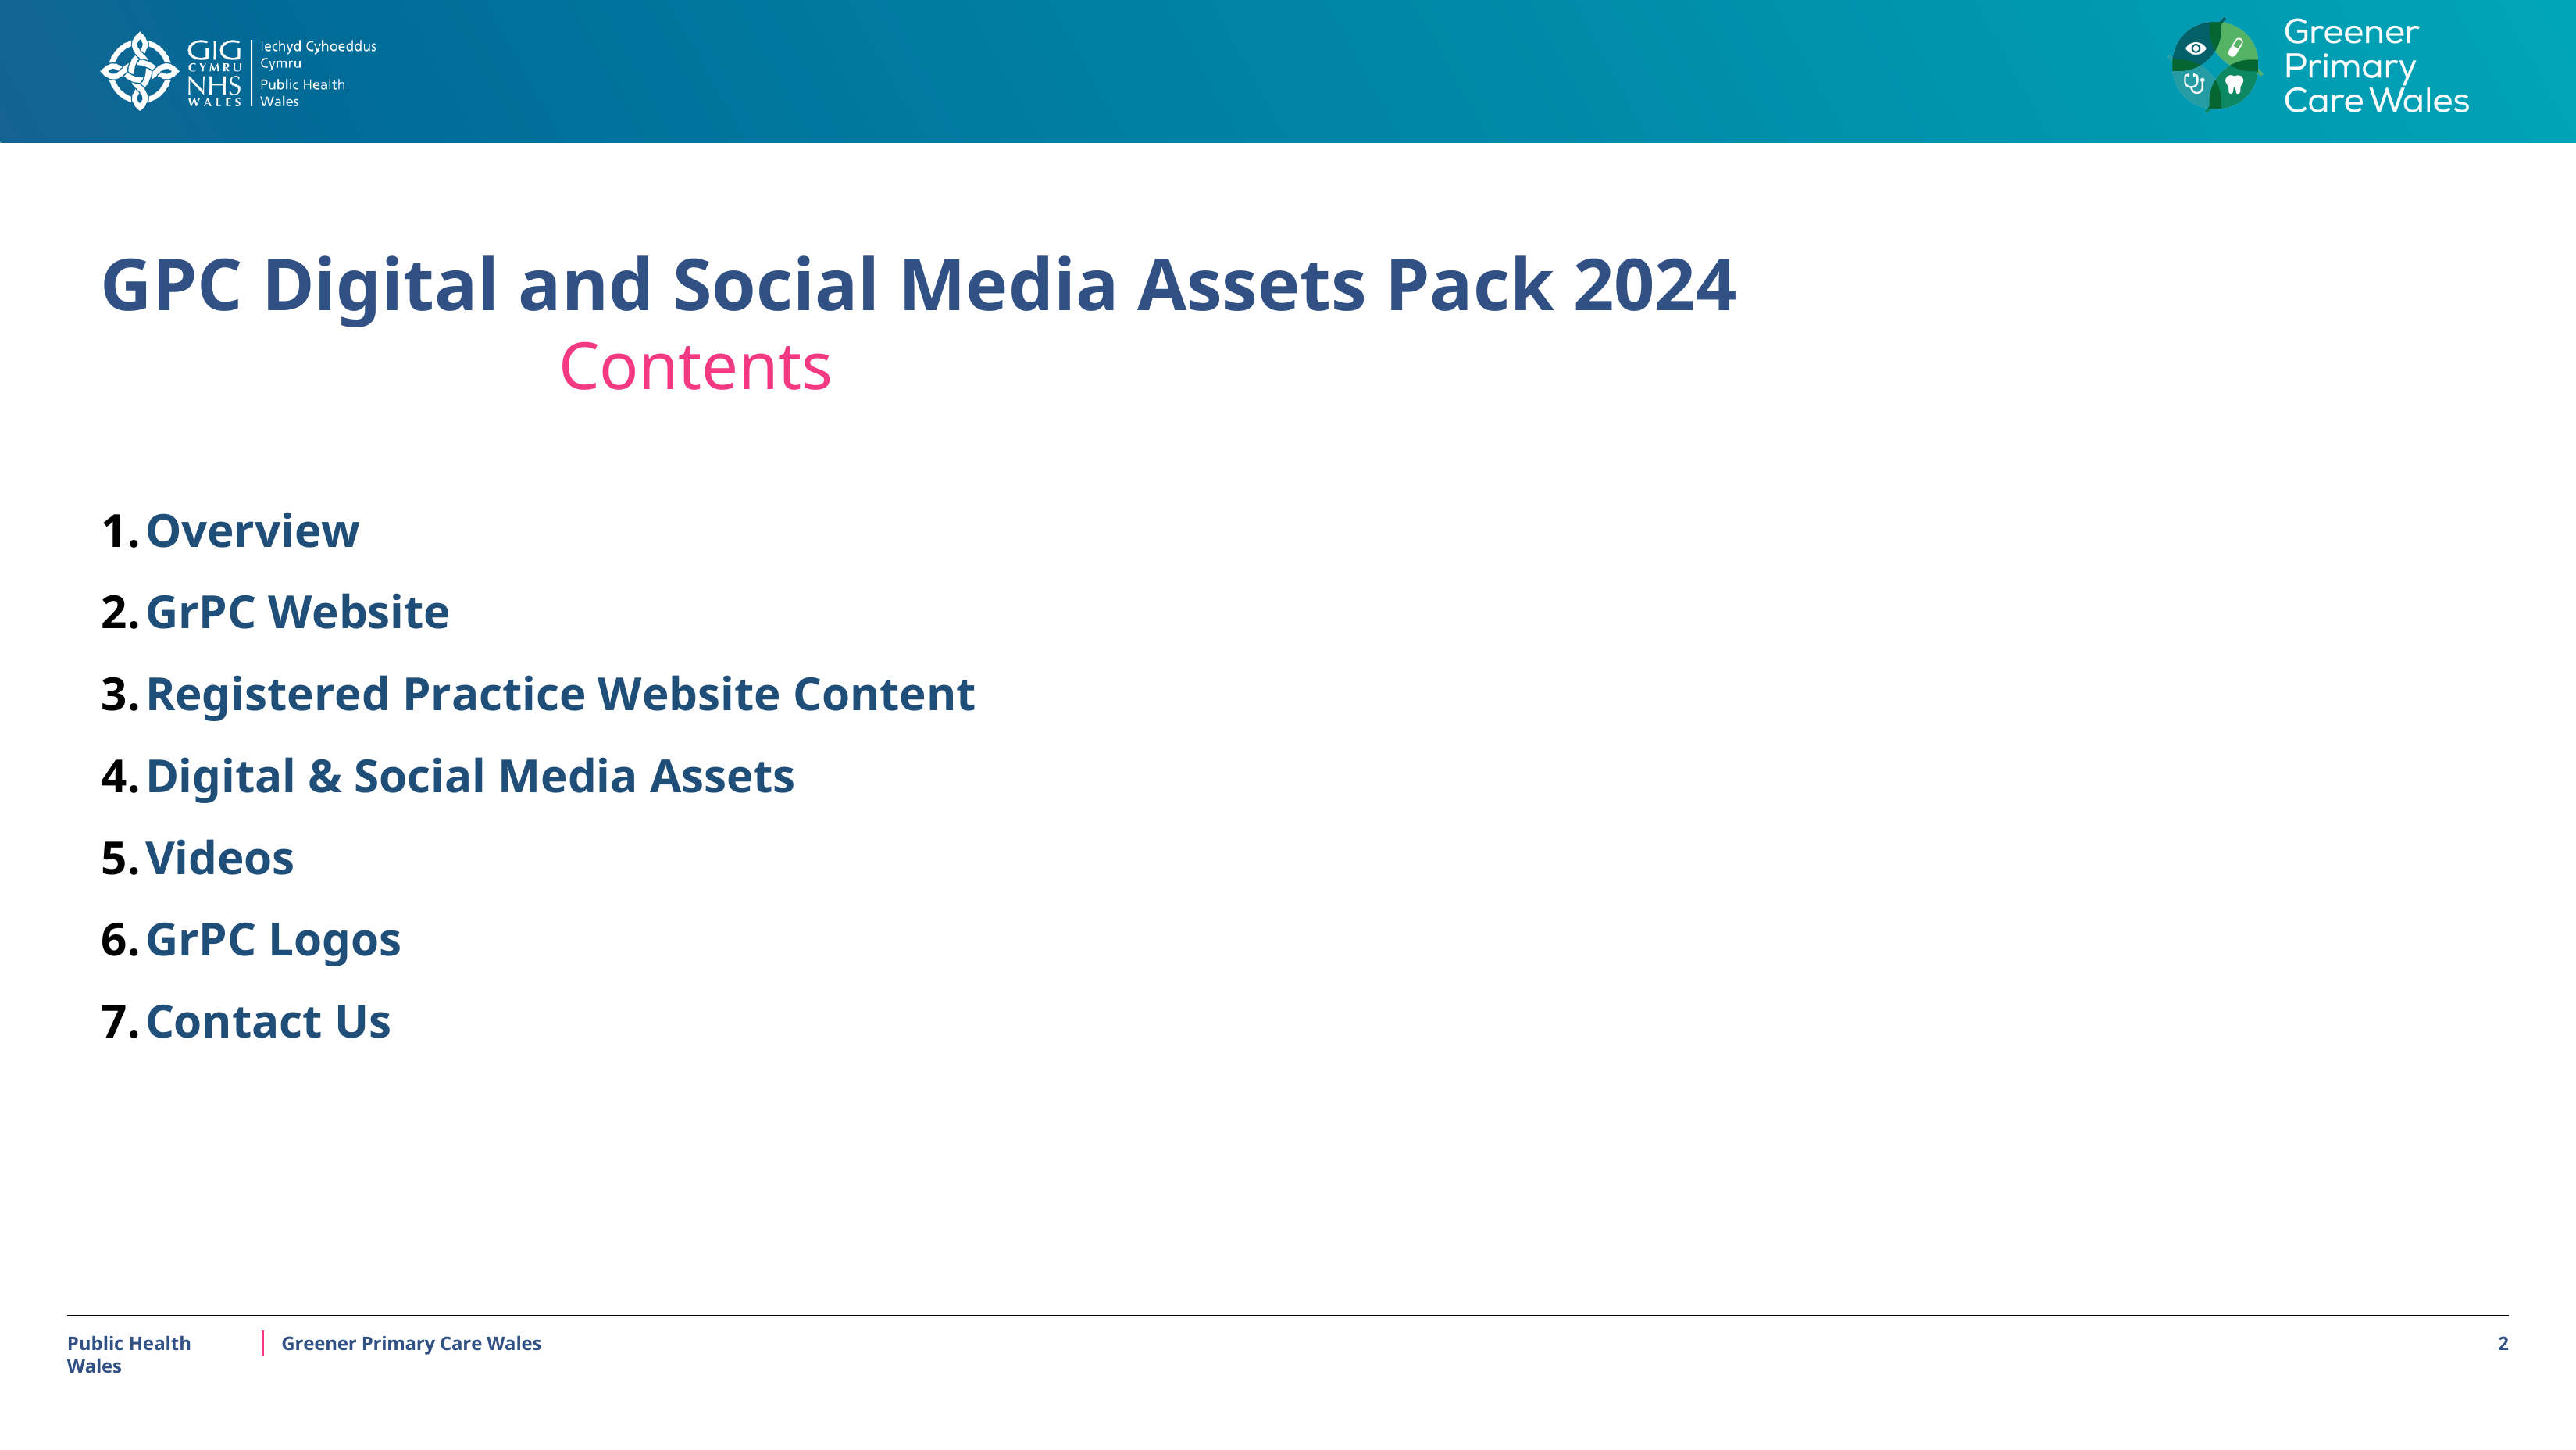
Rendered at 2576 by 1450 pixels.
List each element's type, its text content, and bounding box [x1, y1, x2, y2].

title GPC Digital and Social Media Assets Pack 2024 Contents [98, 237, 2235, 405]
text_box Greener Primary Care Wales [280, 1331, 558, 1355]
text_box [2493, 1331, 2516, 1356]
list Overview GrPC Website Registered Practice Website Content Digital & Social Media Assets Videos GrPC Logos Contact Us [101, 473, 1201, 1109]
picture [2143, 0, 2494, 169]
text_box Public Health Wales [65, 1331, 248, 1356]
